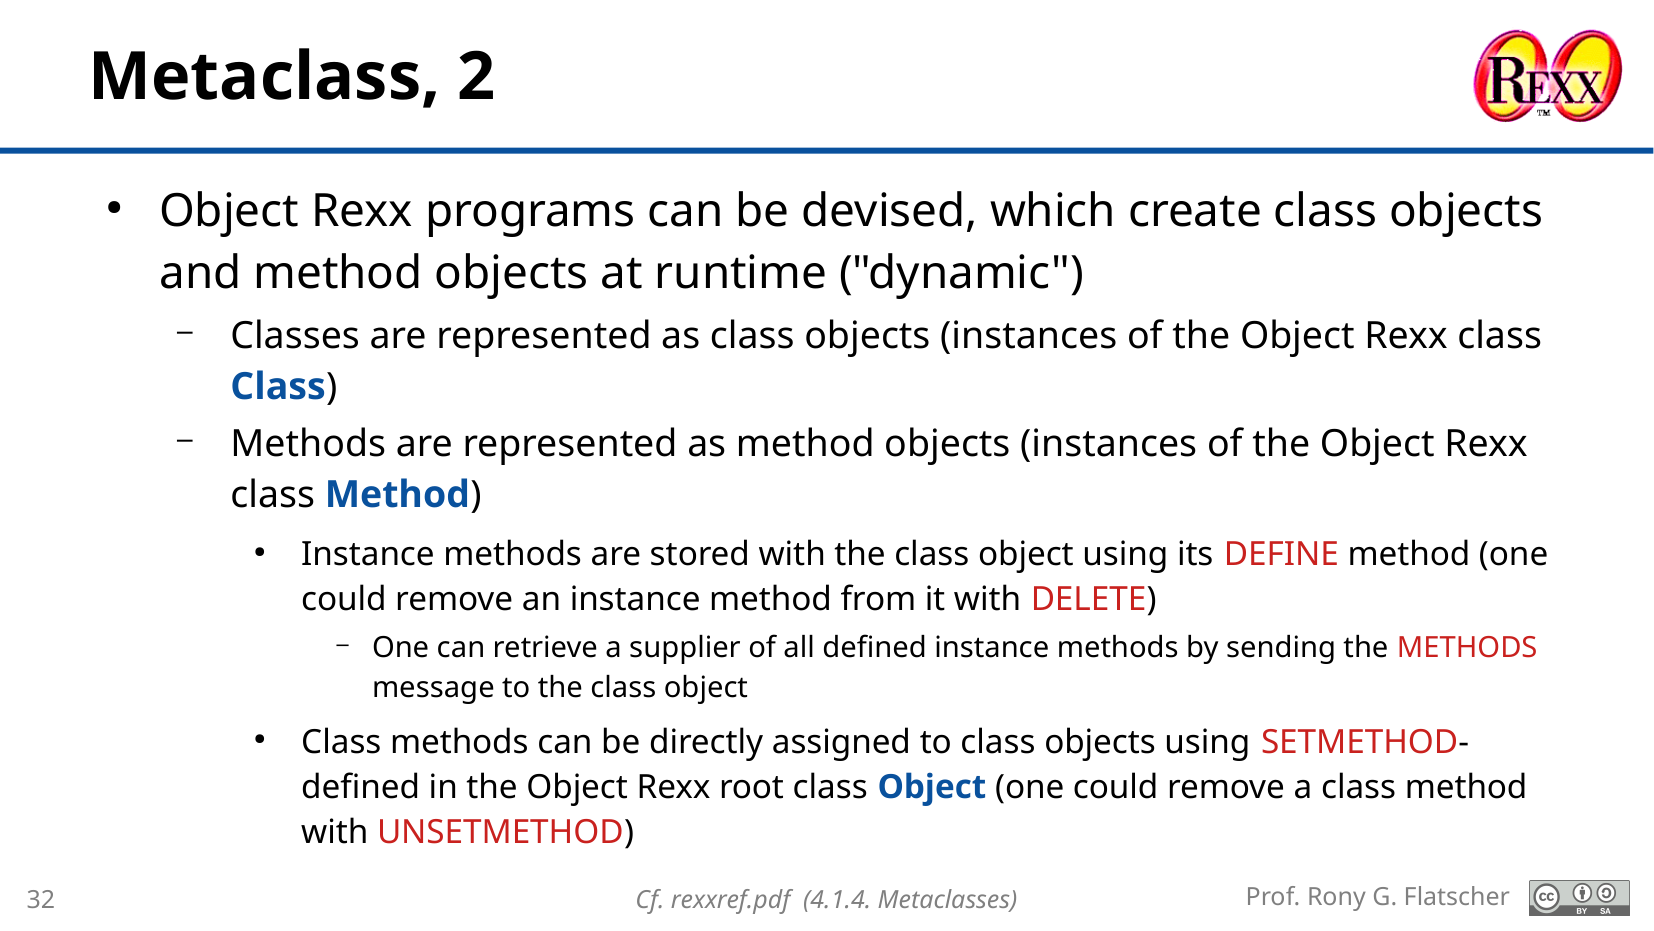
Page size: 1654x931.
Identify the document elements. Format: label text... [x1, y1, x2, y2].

list Object Rexx programs can be devised, which create class objects and method objects at runtime ("dynamic") Classes are represented as class objects (instances of the Object Rexx class Class) Methods are represented as method objects (instances of the Object Rexx class Method) Instance methods are stored with the class object using its DEFINE method (one could remove an instance method from it with DELETE) One can retrieve a supplier of all defined instance methods by sending the METHODS message to the class object Class methods can be directly assigned to class objects using SETMETHOD- defined in the Object Rexx root class Object (one could remove a class method with UNSETMETHOD) [88, 177, 1577, 857]
text_box Cf. rexxref.pdf (4.1.4. Metaclasses) [0, 874, 1654, 922]
title Metaclass, 2 [29, 0, 1654, 148]
